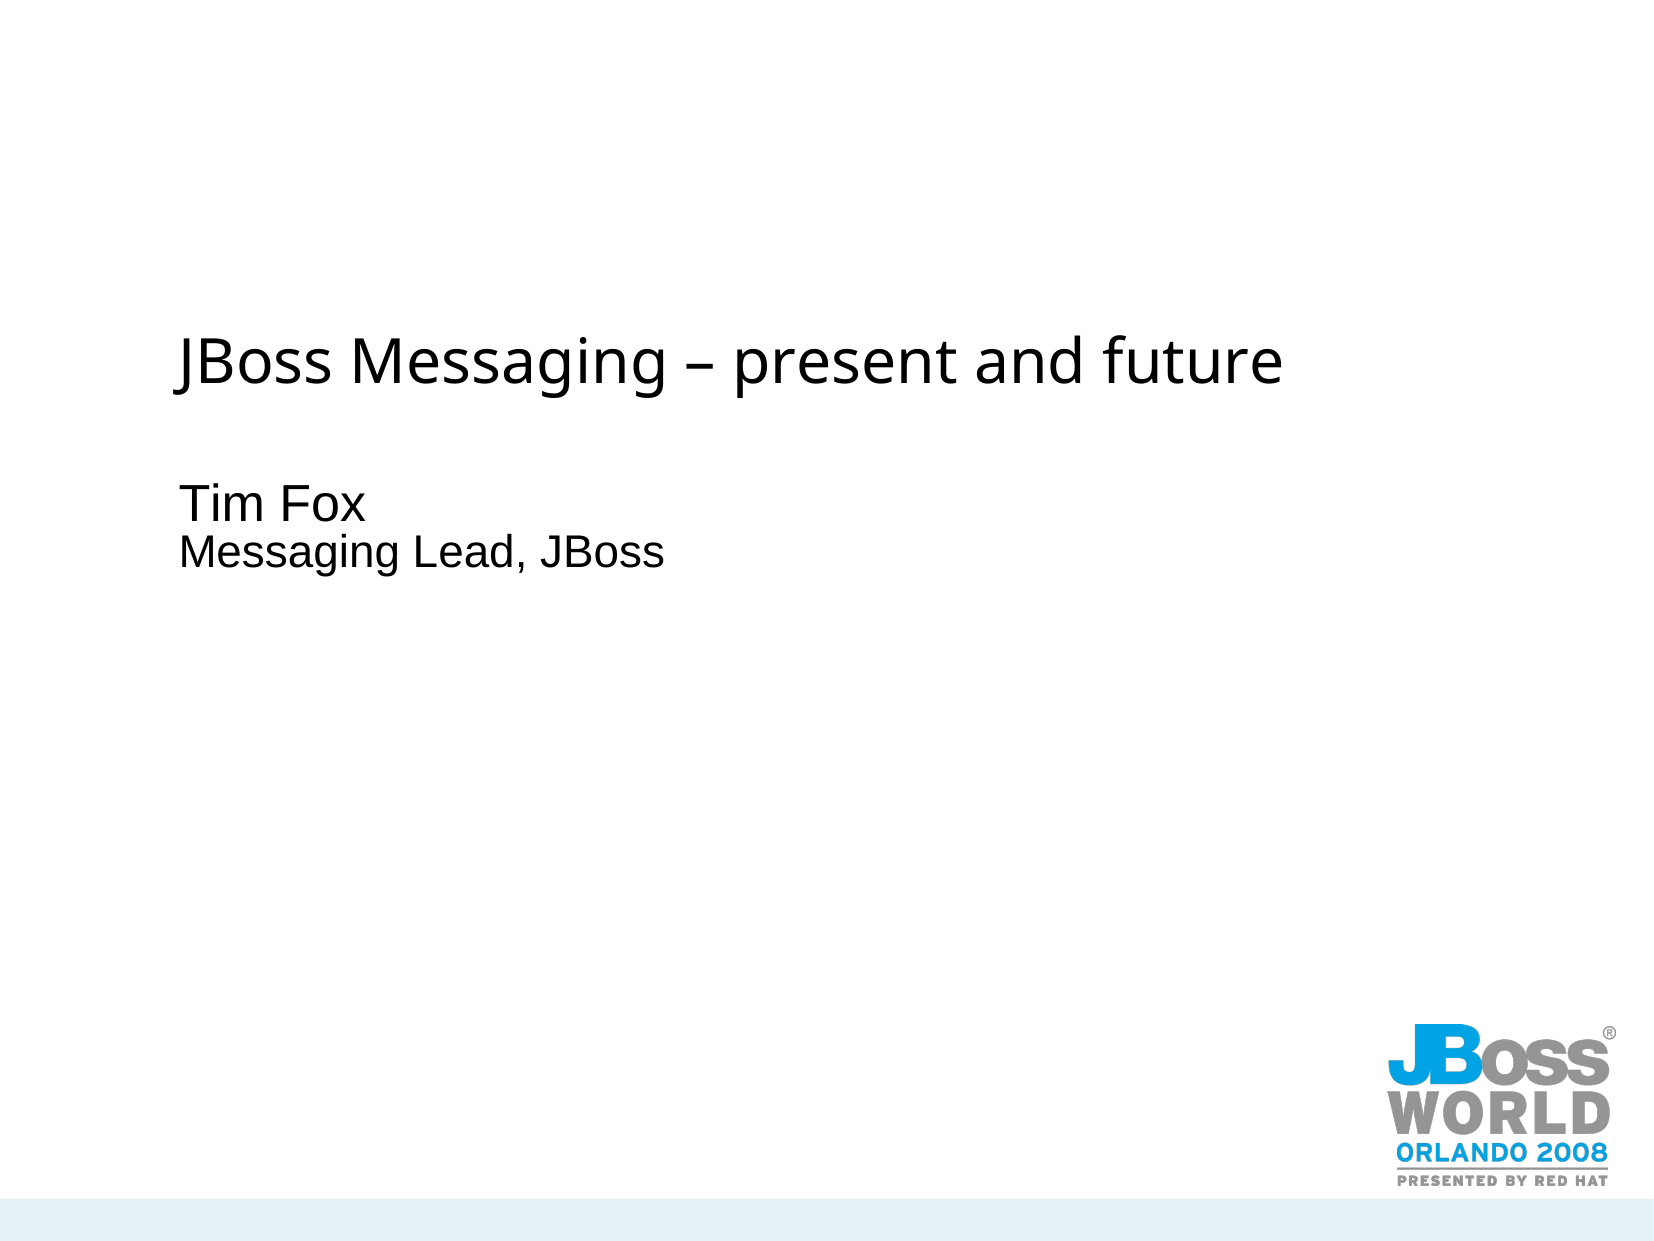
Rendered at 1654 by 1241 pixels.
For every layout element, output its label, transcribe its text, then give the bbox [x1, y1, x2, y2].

picture [1446, 1058, 1466, 1071]
picture [0, 1199, 1654, 1241]
picture [1446, 1037, 1464, 1048]
text_box JBoss Messaging – present and future Tim Fox Messaging Lead, JBoss [163, 310, 1313, 684]
picture [1387, 1024, 1616, 1186]
